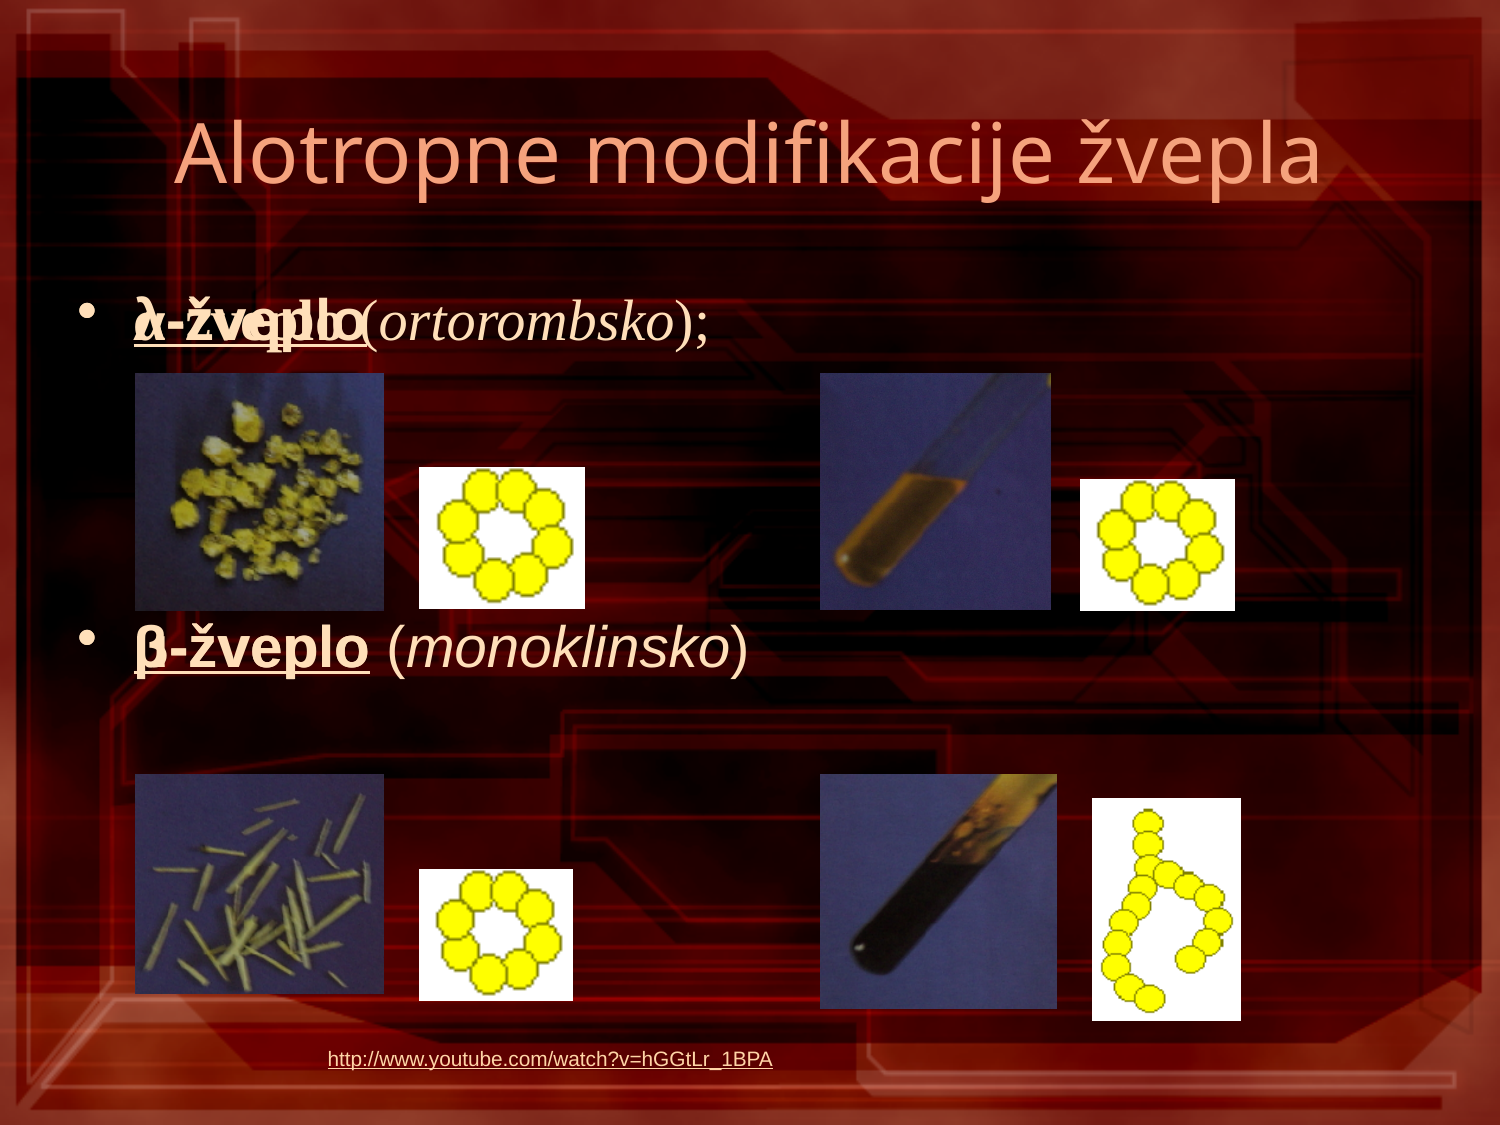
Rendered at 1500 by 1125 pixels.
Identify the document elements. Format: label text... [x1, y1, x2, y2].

text_box http://www.youtube.com/watch?v=hGGtLr_1BPA [312, 1038, 833, 1079]
list λ-žveplo μ-žveplo [62, 275, 1438, 1013]
picture [0, 0, 1500, 1125]
title Alotropne modifikacije žvepla [62, 42, 1438, 258]
